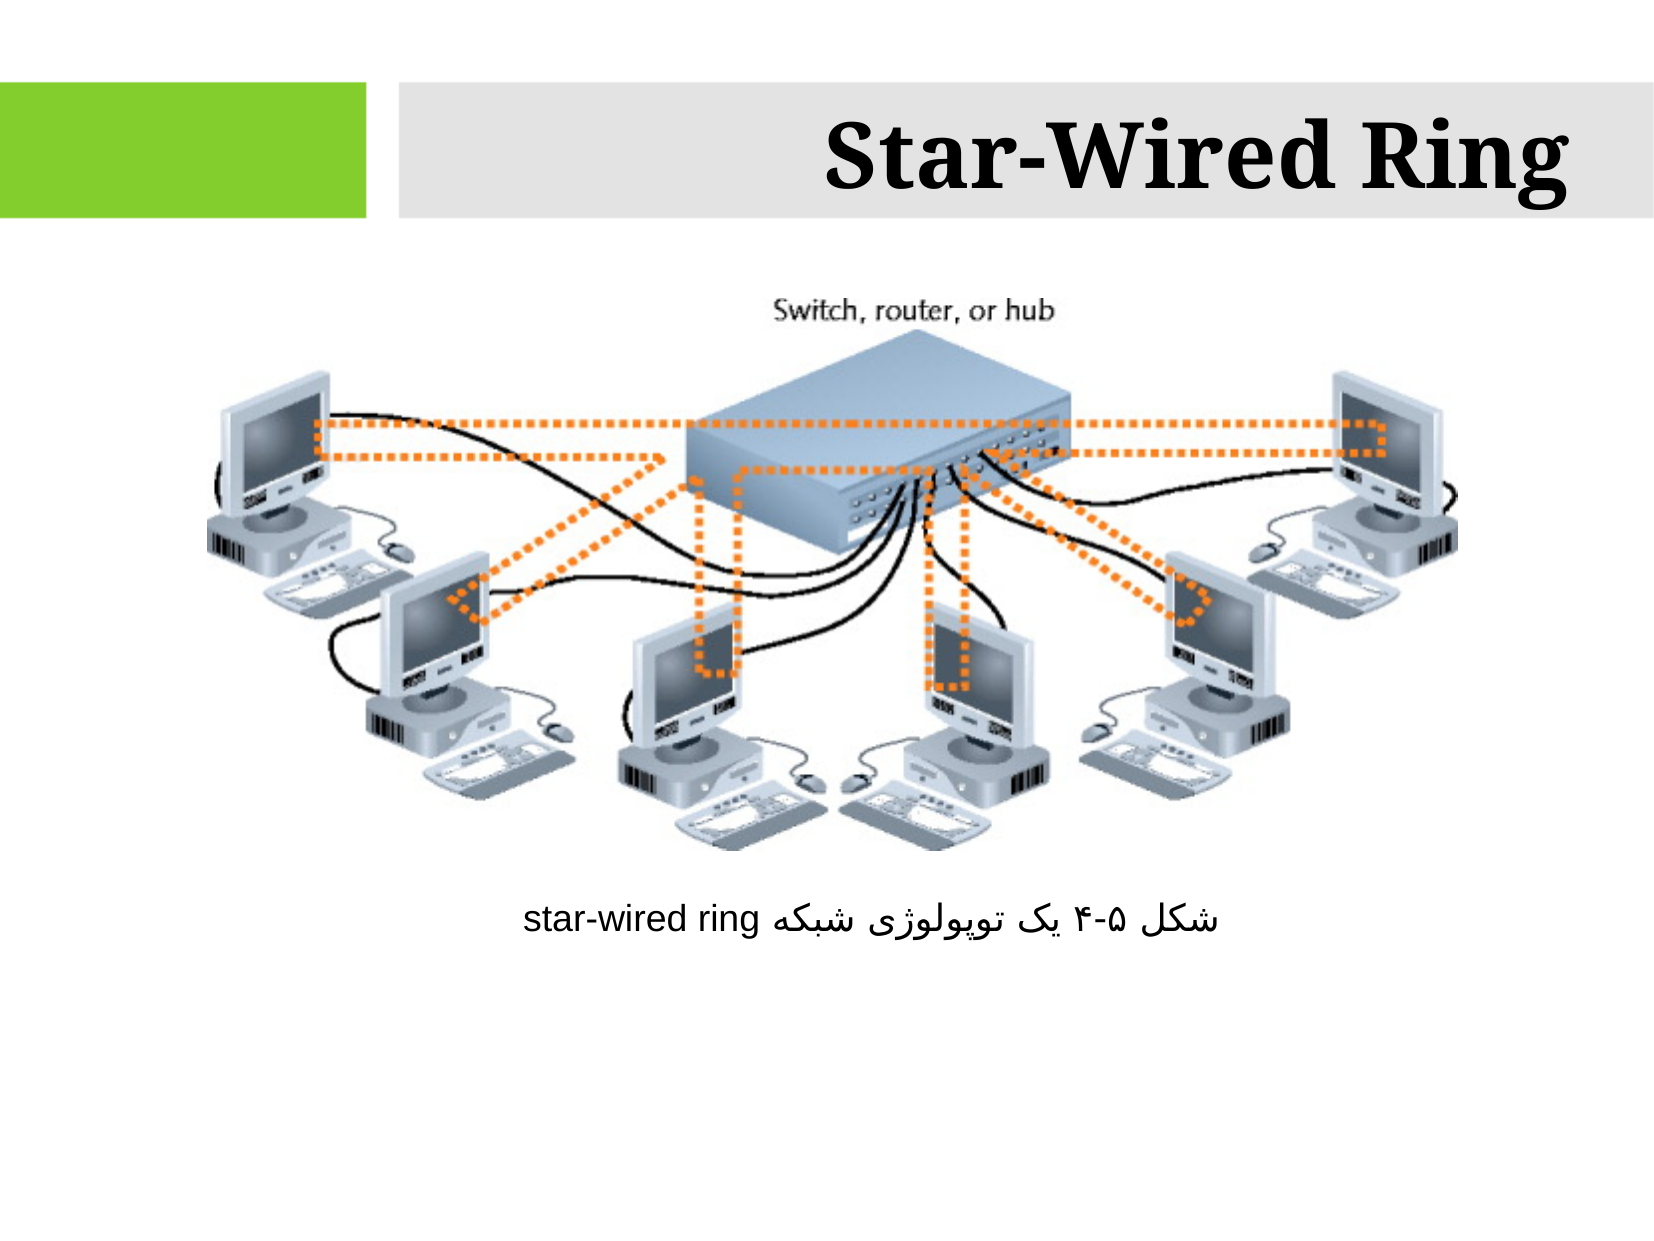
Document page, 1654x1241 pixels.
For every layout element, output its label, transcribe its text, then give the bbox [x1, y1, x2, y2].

title Star-Wired Ring [82, 49, 1571, 257]
text_box شکل ۵-۴ یک توپولوژی شبکه star-wired ring [220, 886, 1271, 947]
picture [0, 0, 1654, 1241]
